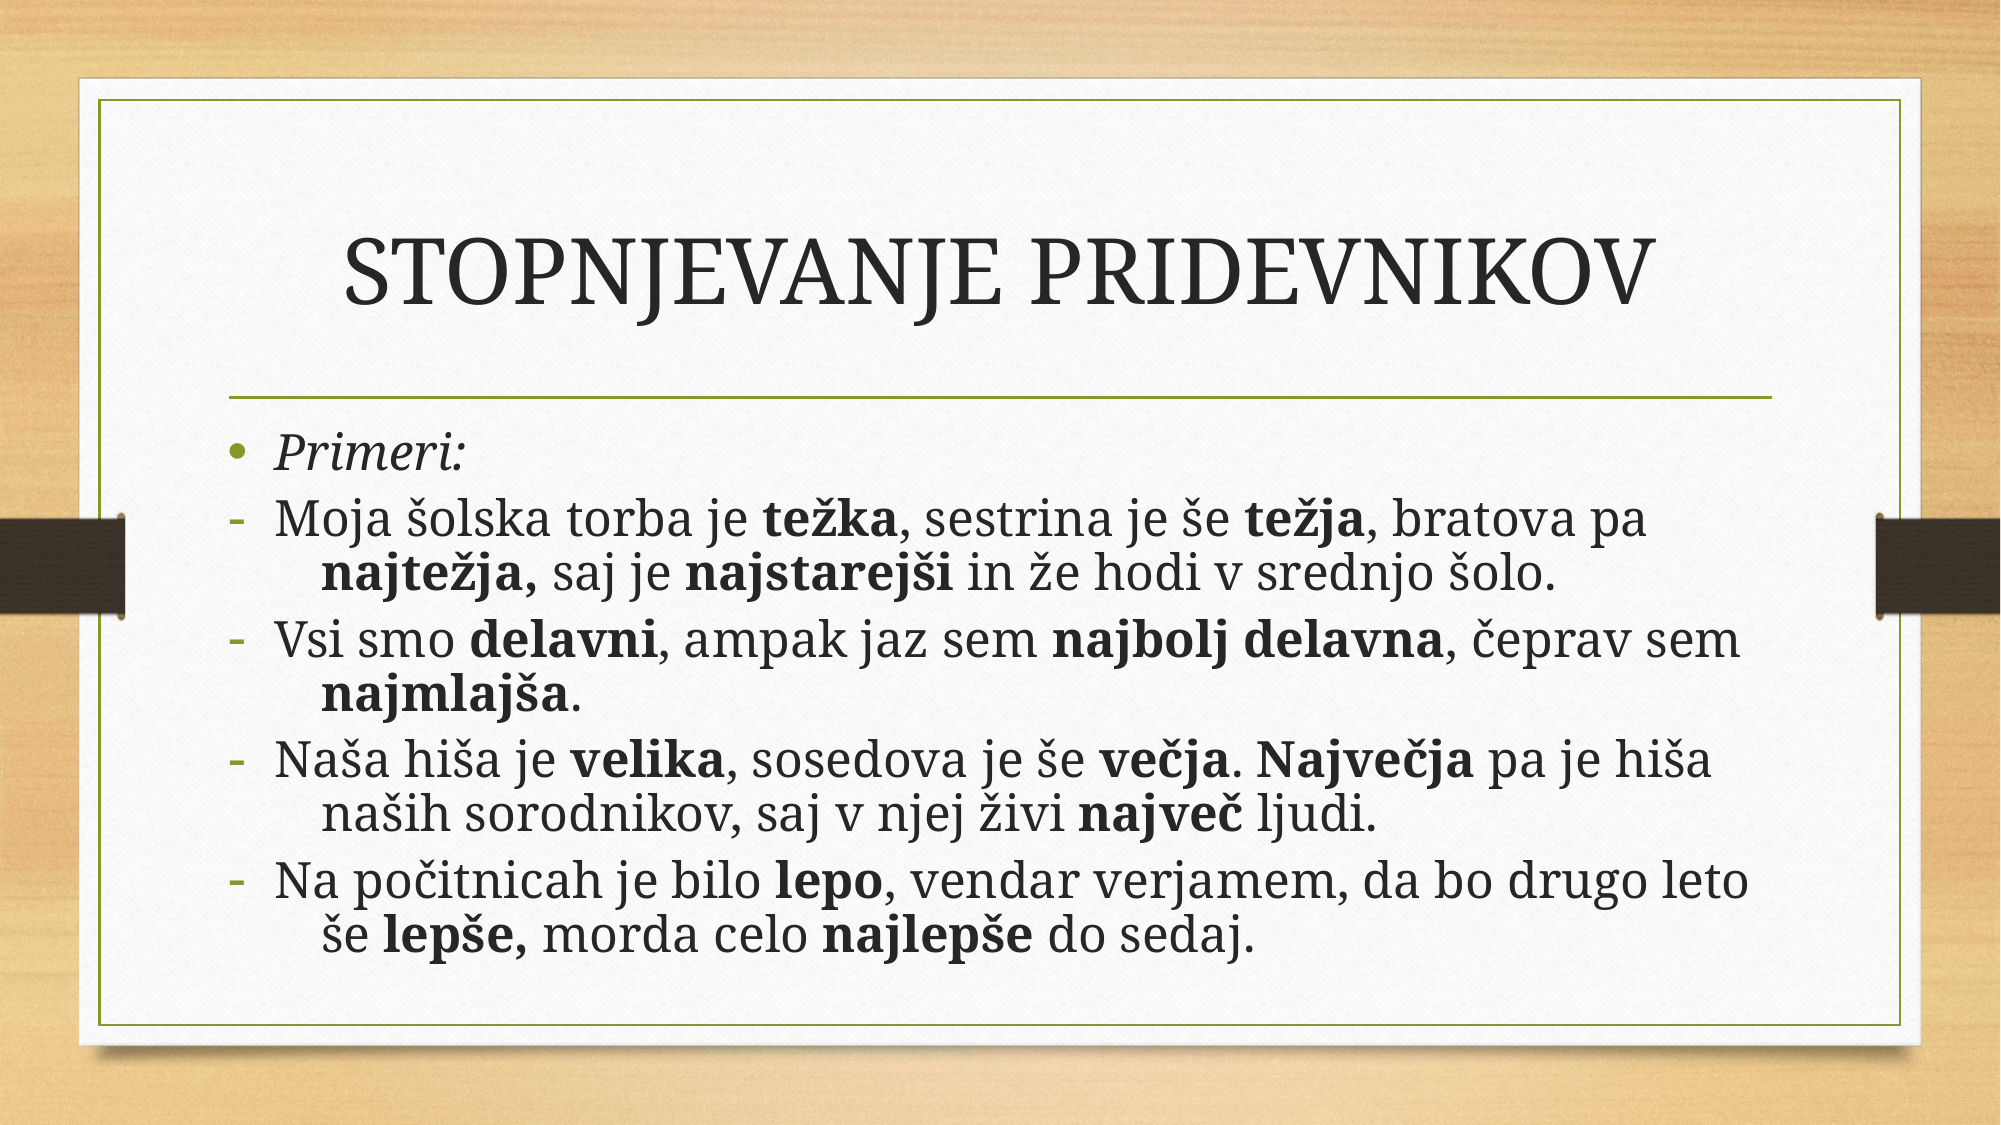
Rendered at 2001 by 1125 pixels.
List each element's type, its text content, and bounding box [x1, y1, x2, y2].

title STOPNJEVANJE PRIDEVNIKOV [212, 161, 1788, 376]
list Primeri: Moja šolska torba je težka, sestrina je še težja, bratova pa najtežja, saj je najstarejši in že hodi v srednjo šolo. Vsi smo delavni, ampak jaz sem najbolj delavna, čeprav sem najmlajša. Naša hiša je velika, sosedova je še večja. Največja pa je hiša naših sorodnikov, saj v njej živi največ ljudi. Na počitnicah je bilo lepo, vendar verjamem, da bo drugo leto še lepše, morda celo najlepše do sedaj. [212, 419, 1788, 1011]
